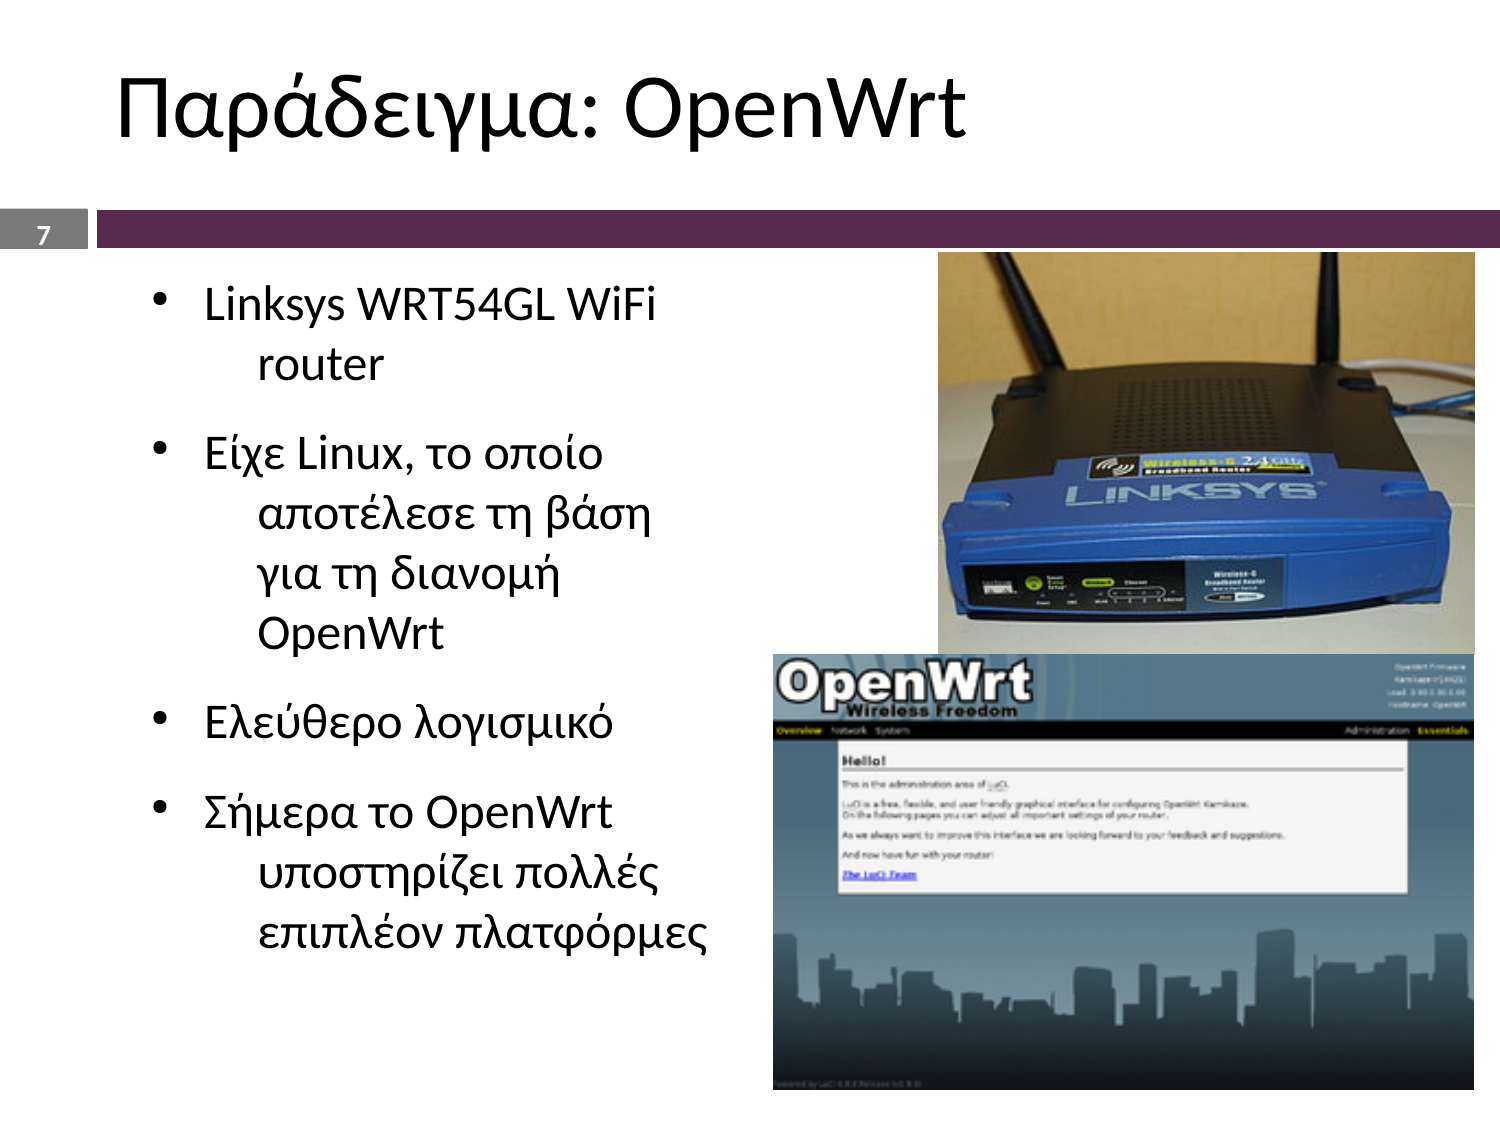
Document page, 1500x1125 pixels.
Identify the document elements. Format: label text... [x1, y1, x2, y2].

text_box [0, 208, 88, 249]
picture [773, 252, 1475, 1090]
list Linksys WRT54GL WiFi router Είχε Linux, το οποίο αποτέλεσε τη βάση για τη διανομή OpenWrt Ελεύθερο λογισμικό Σήμερα το OpenWrt υποστηρίζει πολλές επιπλέον πλατφόρμες [100, 262, 739, 1000]
title Παράδειγμα: OpenWrt [100, 19, 1438, 182]
